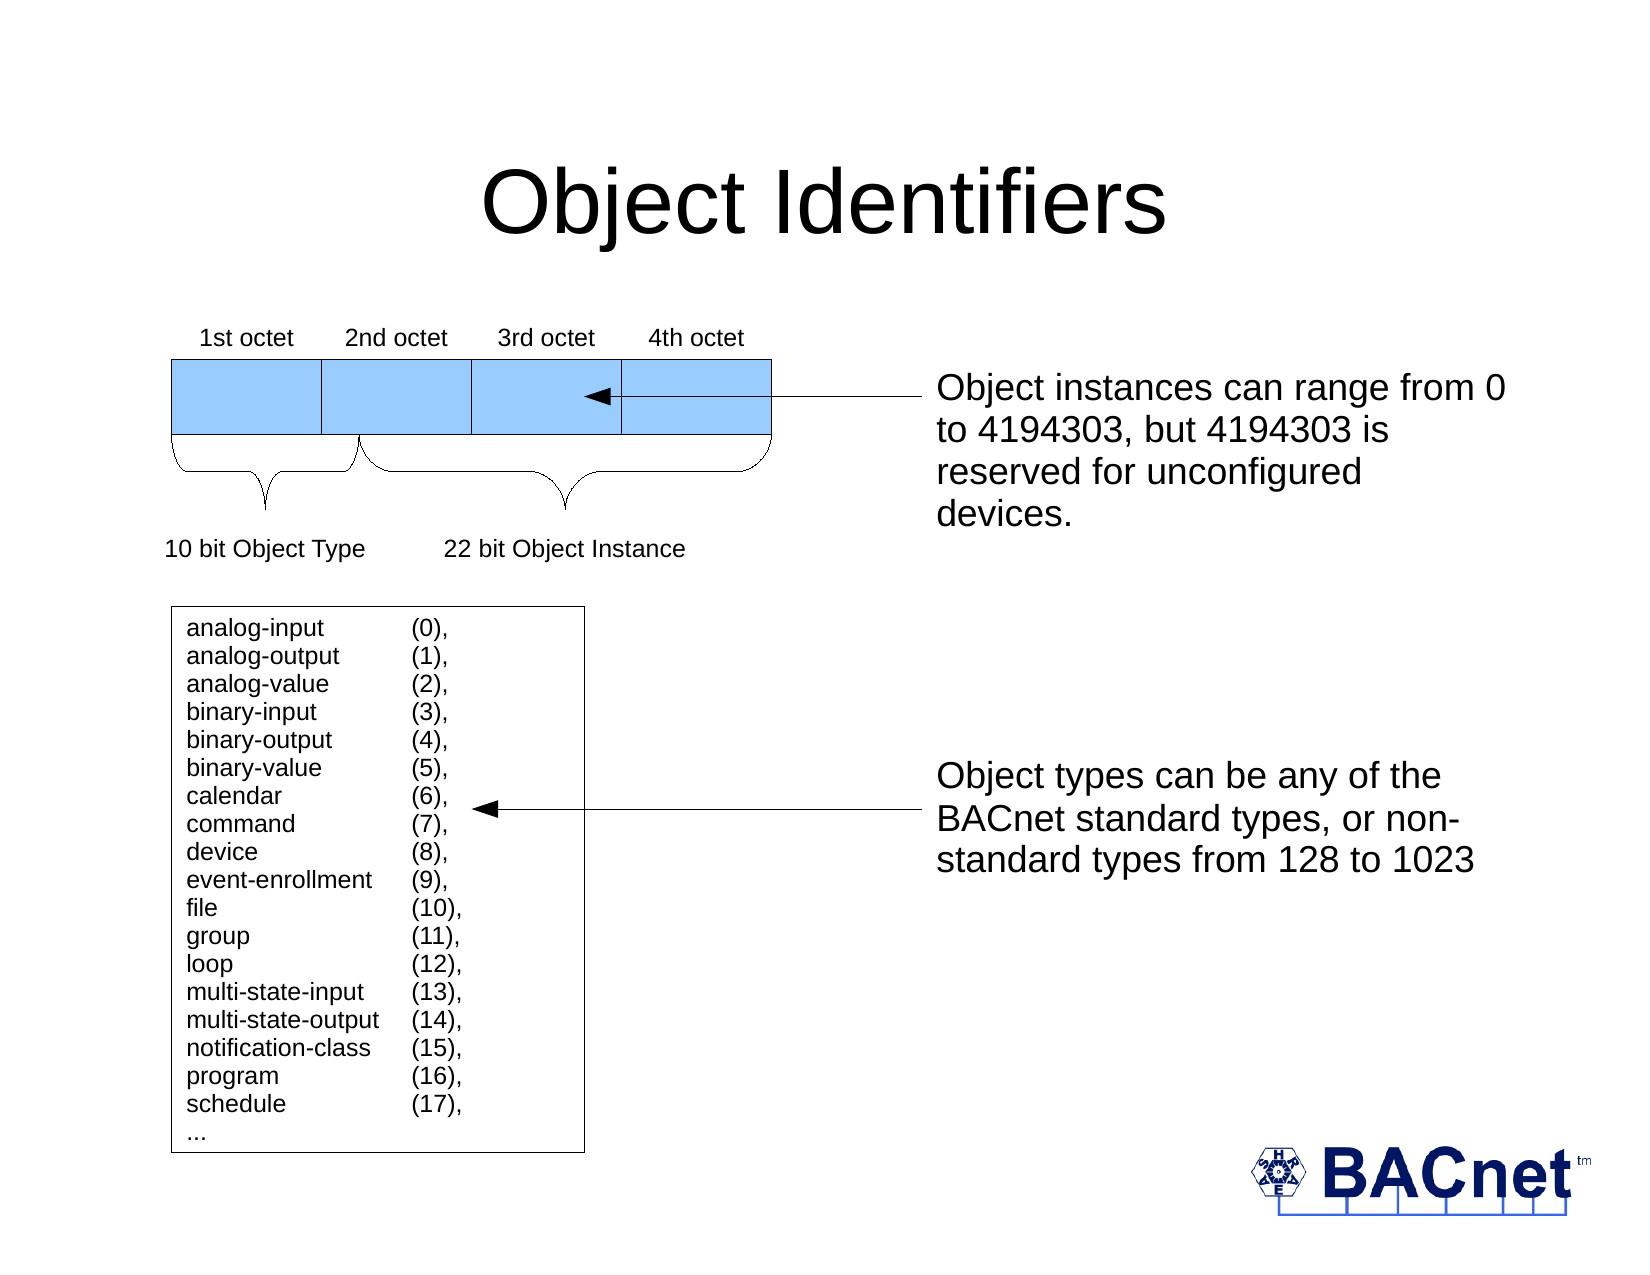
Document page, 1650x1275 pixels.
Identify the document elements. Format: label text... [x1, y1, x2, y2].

text_box 2nd octet [322, 316, 471, 360]
text_box 22 bit Object Instance [396, 527, 735, 571]
text_box Object instances can range from 0 to 4194303, but 4194303 is reserved for unconfigured devices. [921, 359, 1522, 543]
text_box analog-input (0), analog-output (1), analog-value (2), binary-input (3), binary-output (4), binary-value (5), calendar (6), command (7), device (8), event-enrollment (9), file (10), group (11), loop (12), multi-state-input (13), multi-state-output (14), notification-class (15), program (16), schedule (17), ... [171, 606, 585, 1153]
text_box [171, 360, 772, 435]
title Object Identifiers [135, 105, 1515, 299]
text_box 1st octet [171, 316, 322, 360]
text_box 4th octet [621, 316, 772, 360]
text_box 3rd octet [471, 316, 621, 360]
picture [1251, 1146, 1591, 1216]
text_box Object types can be any of the BACnet standard types, or non-standard types from 128 to 1023 [921, 747, 1522, 889]
text_box 10 bit Object Type [134, 527, 396, 571]
